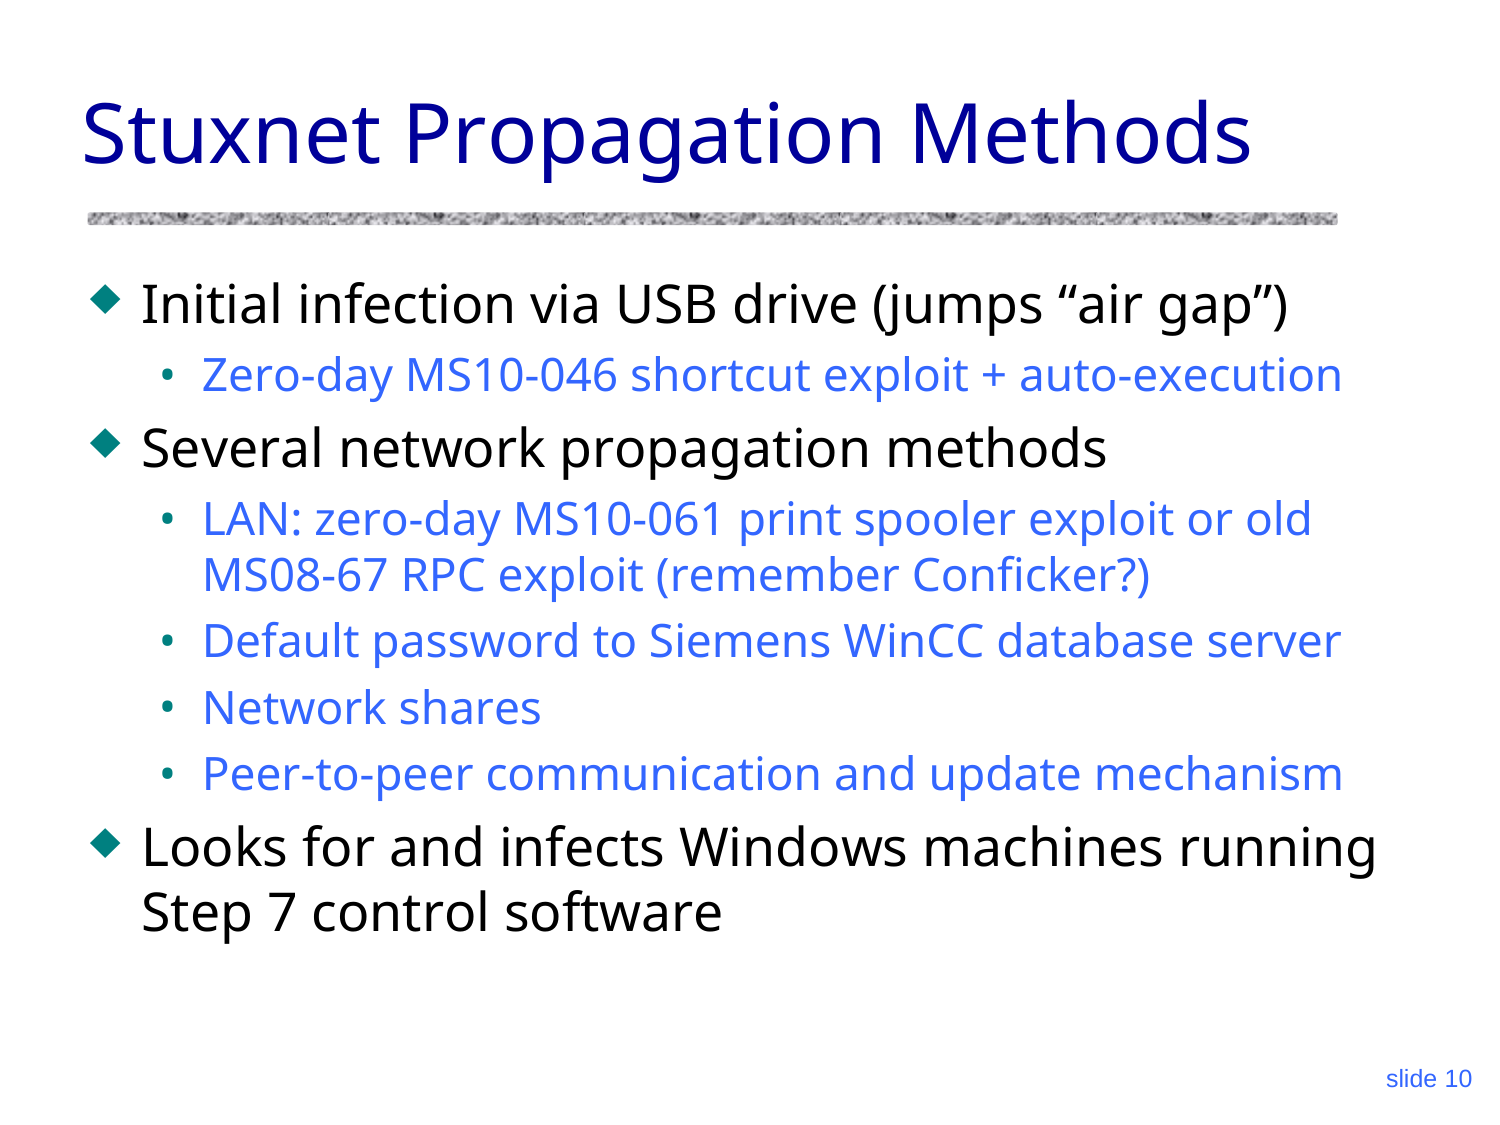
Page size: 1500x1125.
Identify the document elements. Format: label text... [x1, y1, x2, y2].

title Stuxnet Propagation Methods [66, 37, 1342, 188]
list Initial infection via USB drive (jumps “air gap”) Zero-day MS10-046 shortcut exploit + auto-execution Several network propagation methods LAN: zero-day MS10-061 print spooler exploit or old MS08-67 RPC exploit (remember Conficker?) Default password to Siemens WinCC database server Network shares Peer-to-peer communication and update mechanism Looks for and infects Windows machines running Step 7 control software [74, 262, 1417, 1063]
text_box slide <number> [1174, 1025, 1488, 1101]
picture [87, 212, 1338, 226]
